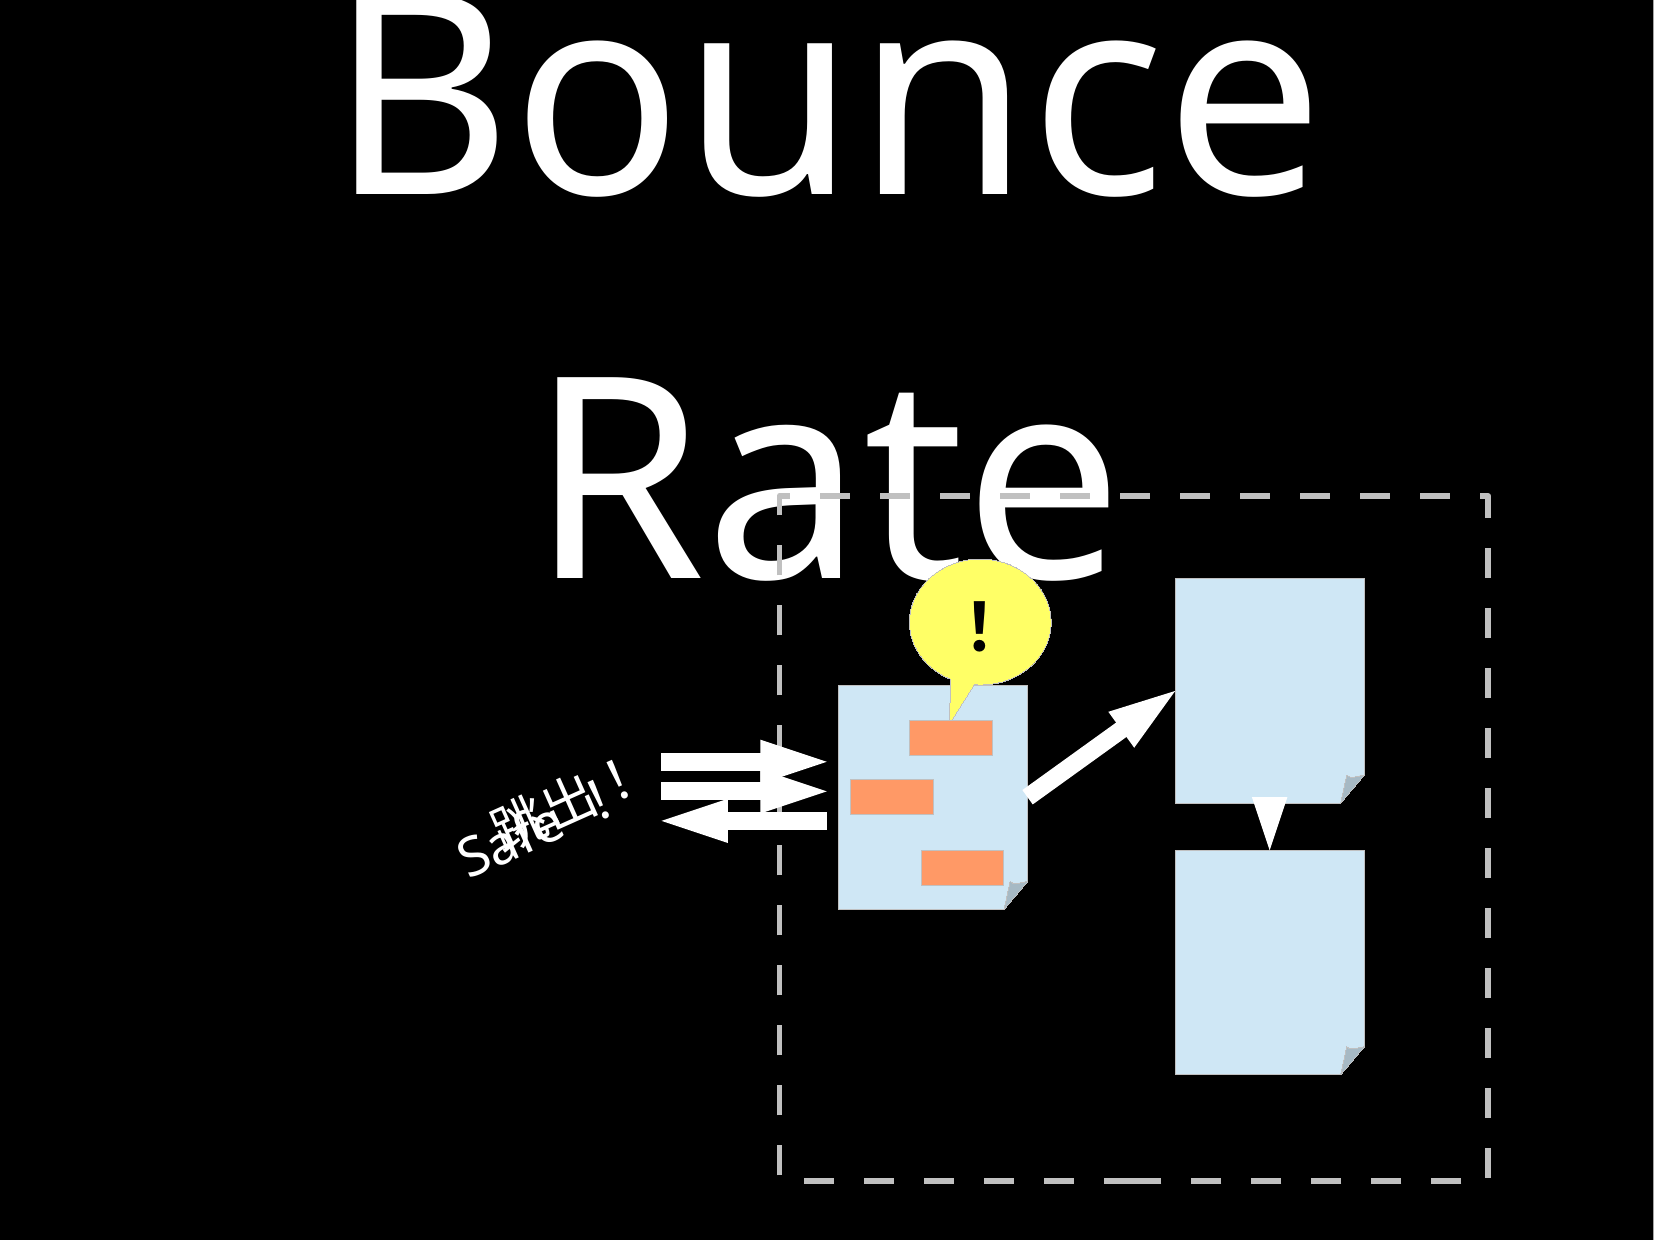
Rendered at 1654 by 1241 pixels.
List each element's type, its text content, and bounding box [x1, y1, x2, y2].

text_box [1175, 578, 1365, 804]
text_box Safe！ [426, 732, 658, 894]
title Bounce Rate [82, 105, 1571, 449]
text_box [838, 685, 1028, 910]
text_box ！ [909, 559, 1052, 720]
text_box 跳出！ [460, 708, 687, 804]
text_box [1175, 850, 1365, 1075]
